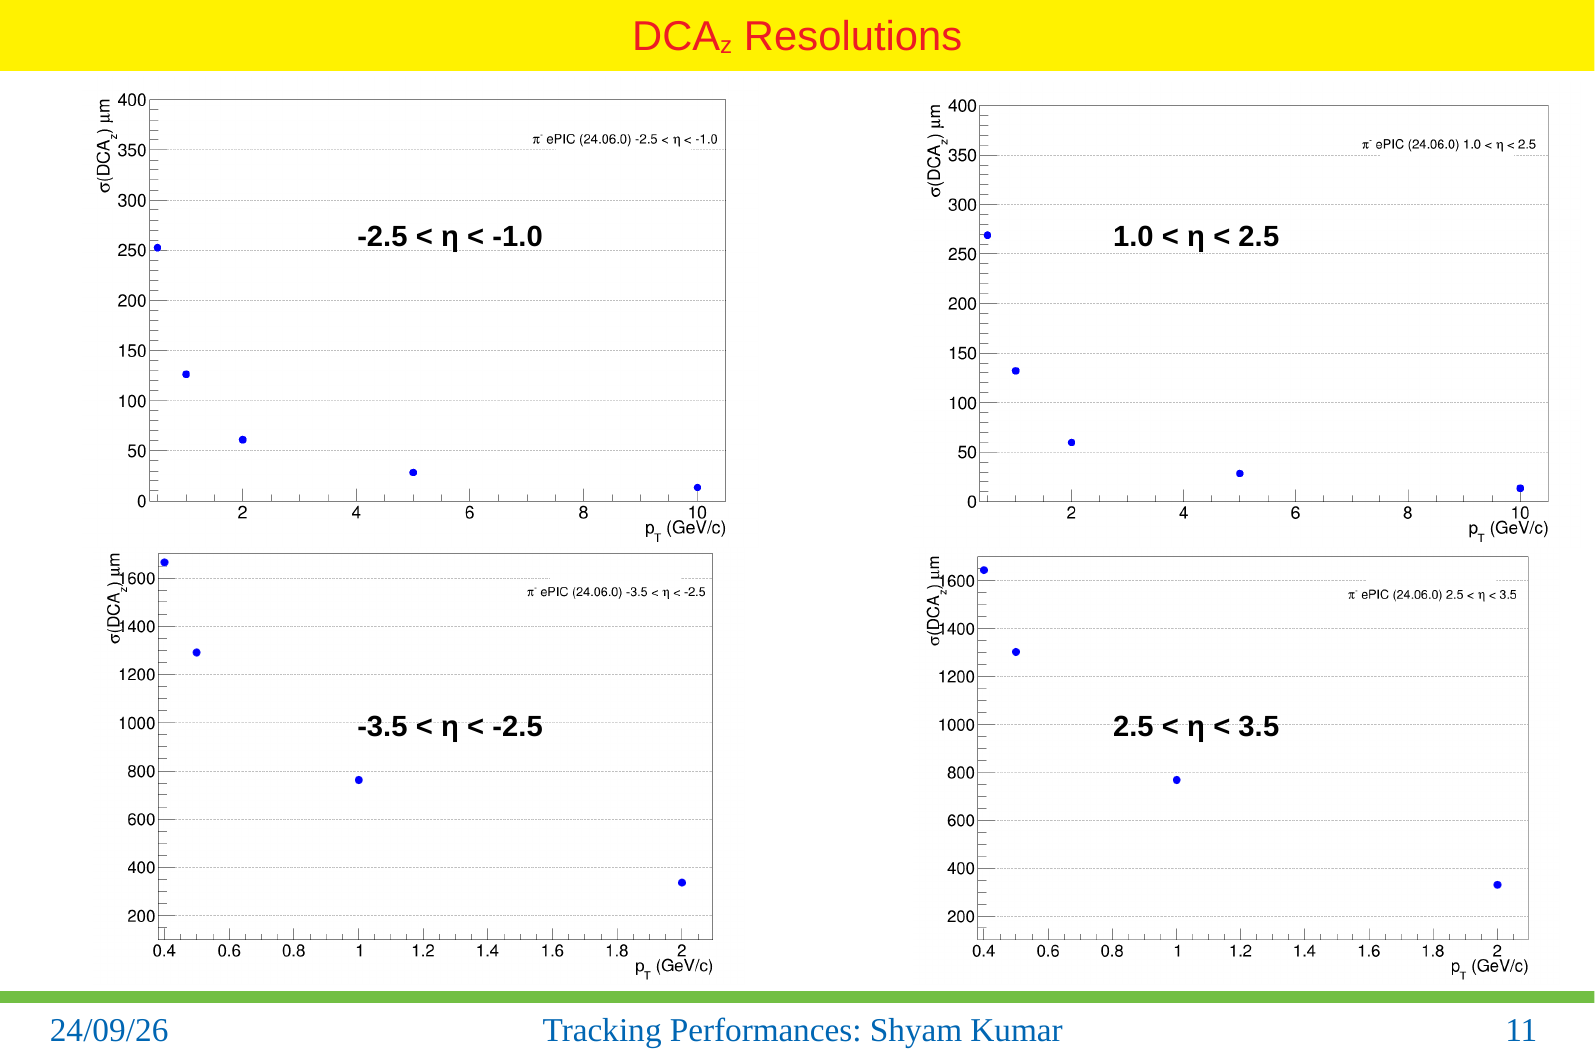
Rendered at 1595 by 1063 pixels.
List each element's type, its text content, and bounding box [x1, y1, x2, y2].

text_box -2.5 < η < -1.0 [342, 212, 591, 312]
picture [82, 76, 759, 985]
title DCAz Resolutions [0, 0, 1595, 71]
text_box 1.0 < η < 2.5 [1098, 212, 1347, 312]
text_box -3.5 < η < -2.5 [342, 702, 591, 802]
picture [913, 82, 1581, 985]
text_box 2.5 < η < 3.5 [1098, 702, 1347, 802]
